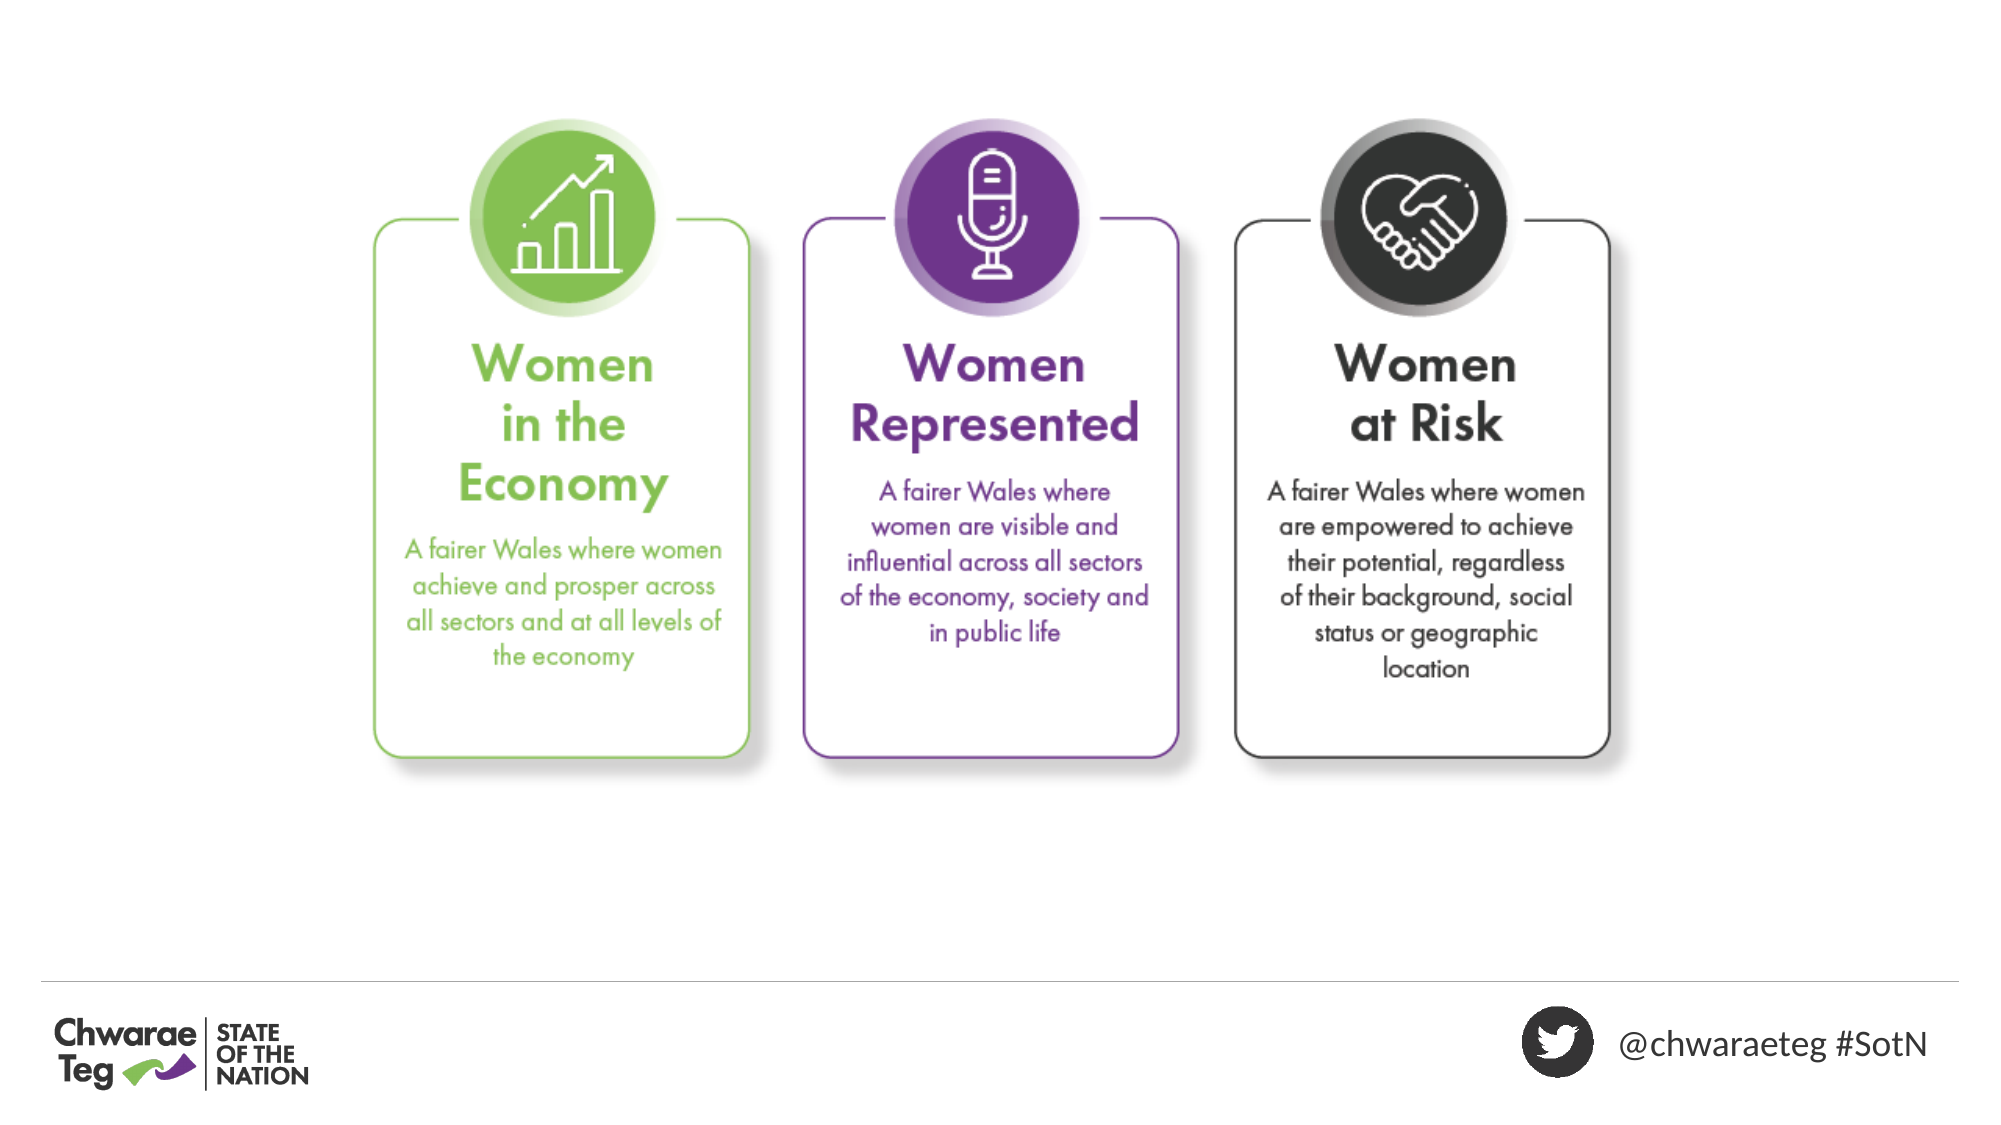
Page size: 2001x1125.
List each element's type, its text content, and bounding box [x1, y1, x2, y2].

picture [18, 998, 352, 1104]
picture [331, 92, 1669, 817]
picture [1514, 998, 1602, 1085]
text_box @chwaraeteg #SotN [1601, 1011, 1983, 1072]
